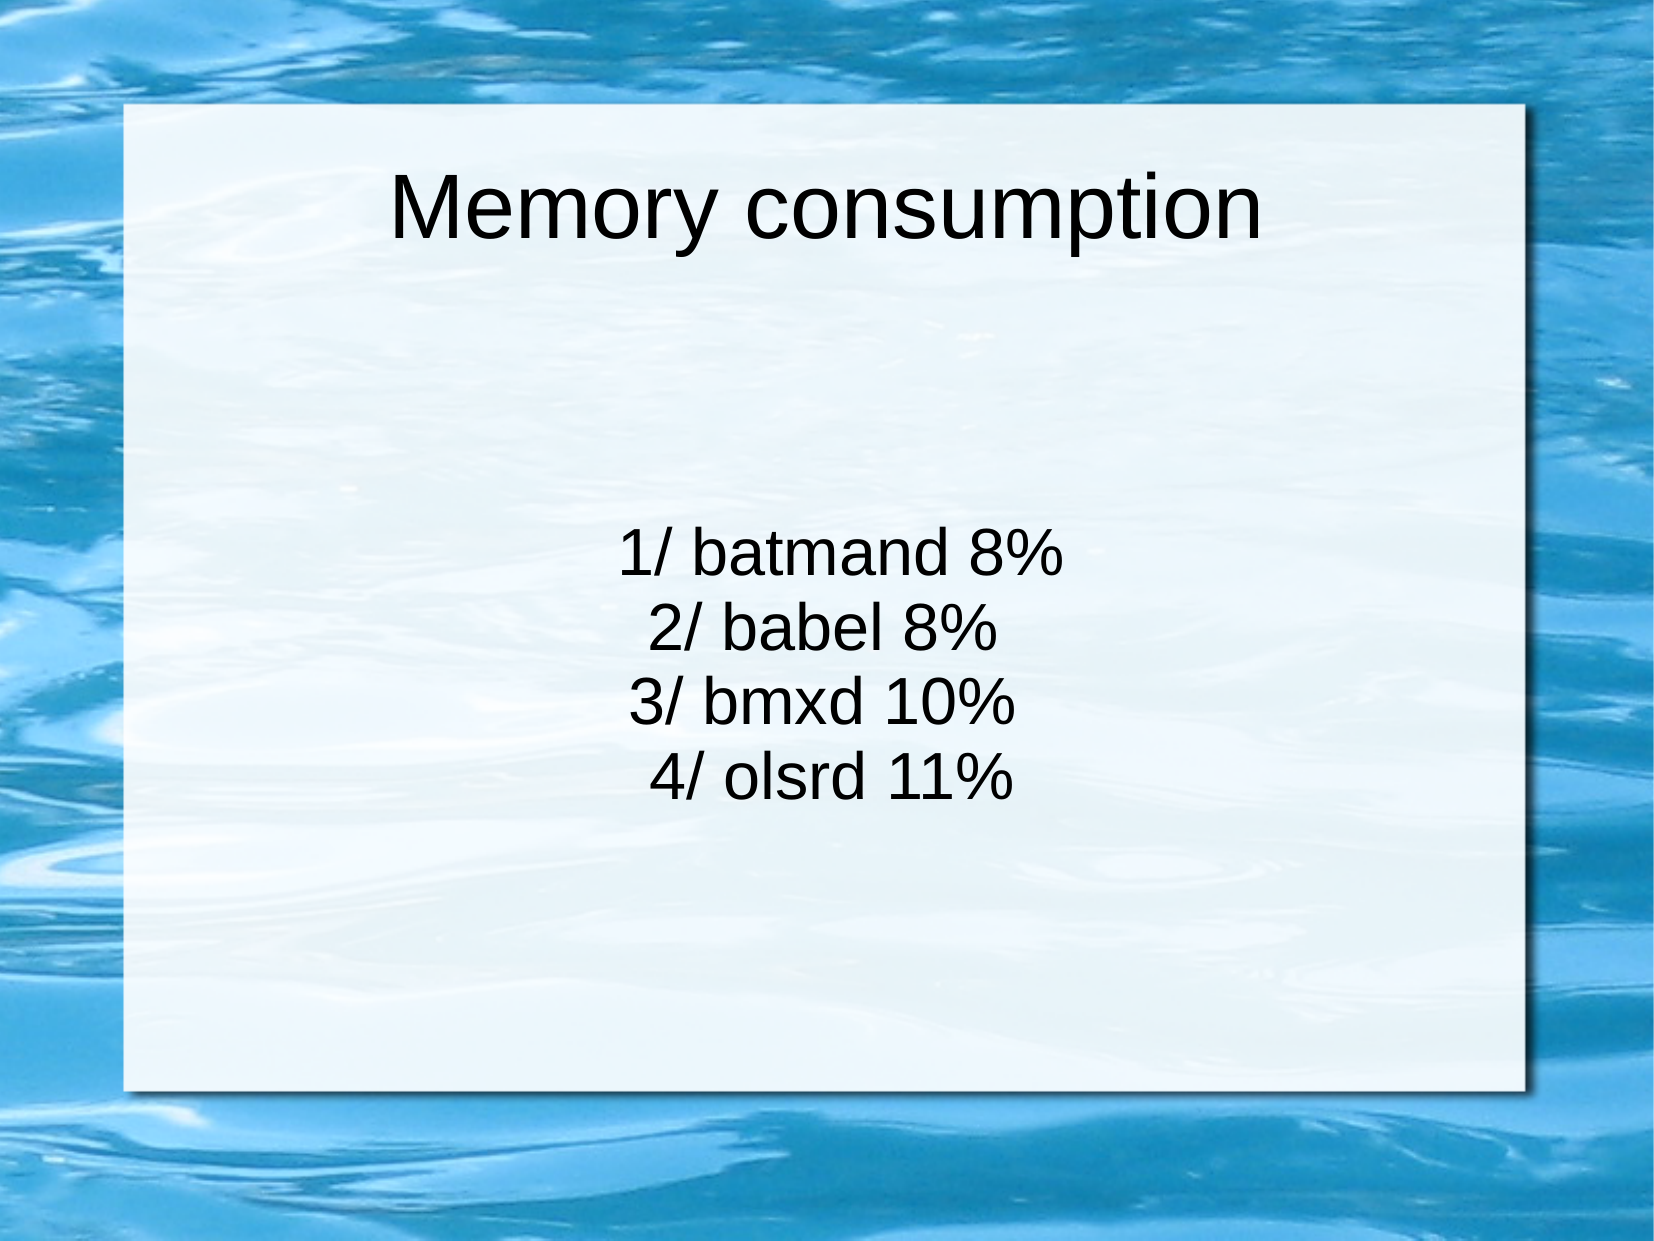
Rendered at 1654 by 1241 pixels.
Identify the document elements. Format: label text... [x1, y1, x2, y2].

subtitle 1/ batmand 8% 2/ babel 8% 3/ bmxd 10% 4/ olsrd 11% [147, 324, 1536, 1004]
picture [0, 0, 1654, 1241]
title Memory consumption [147, 125, 1506, 288]
